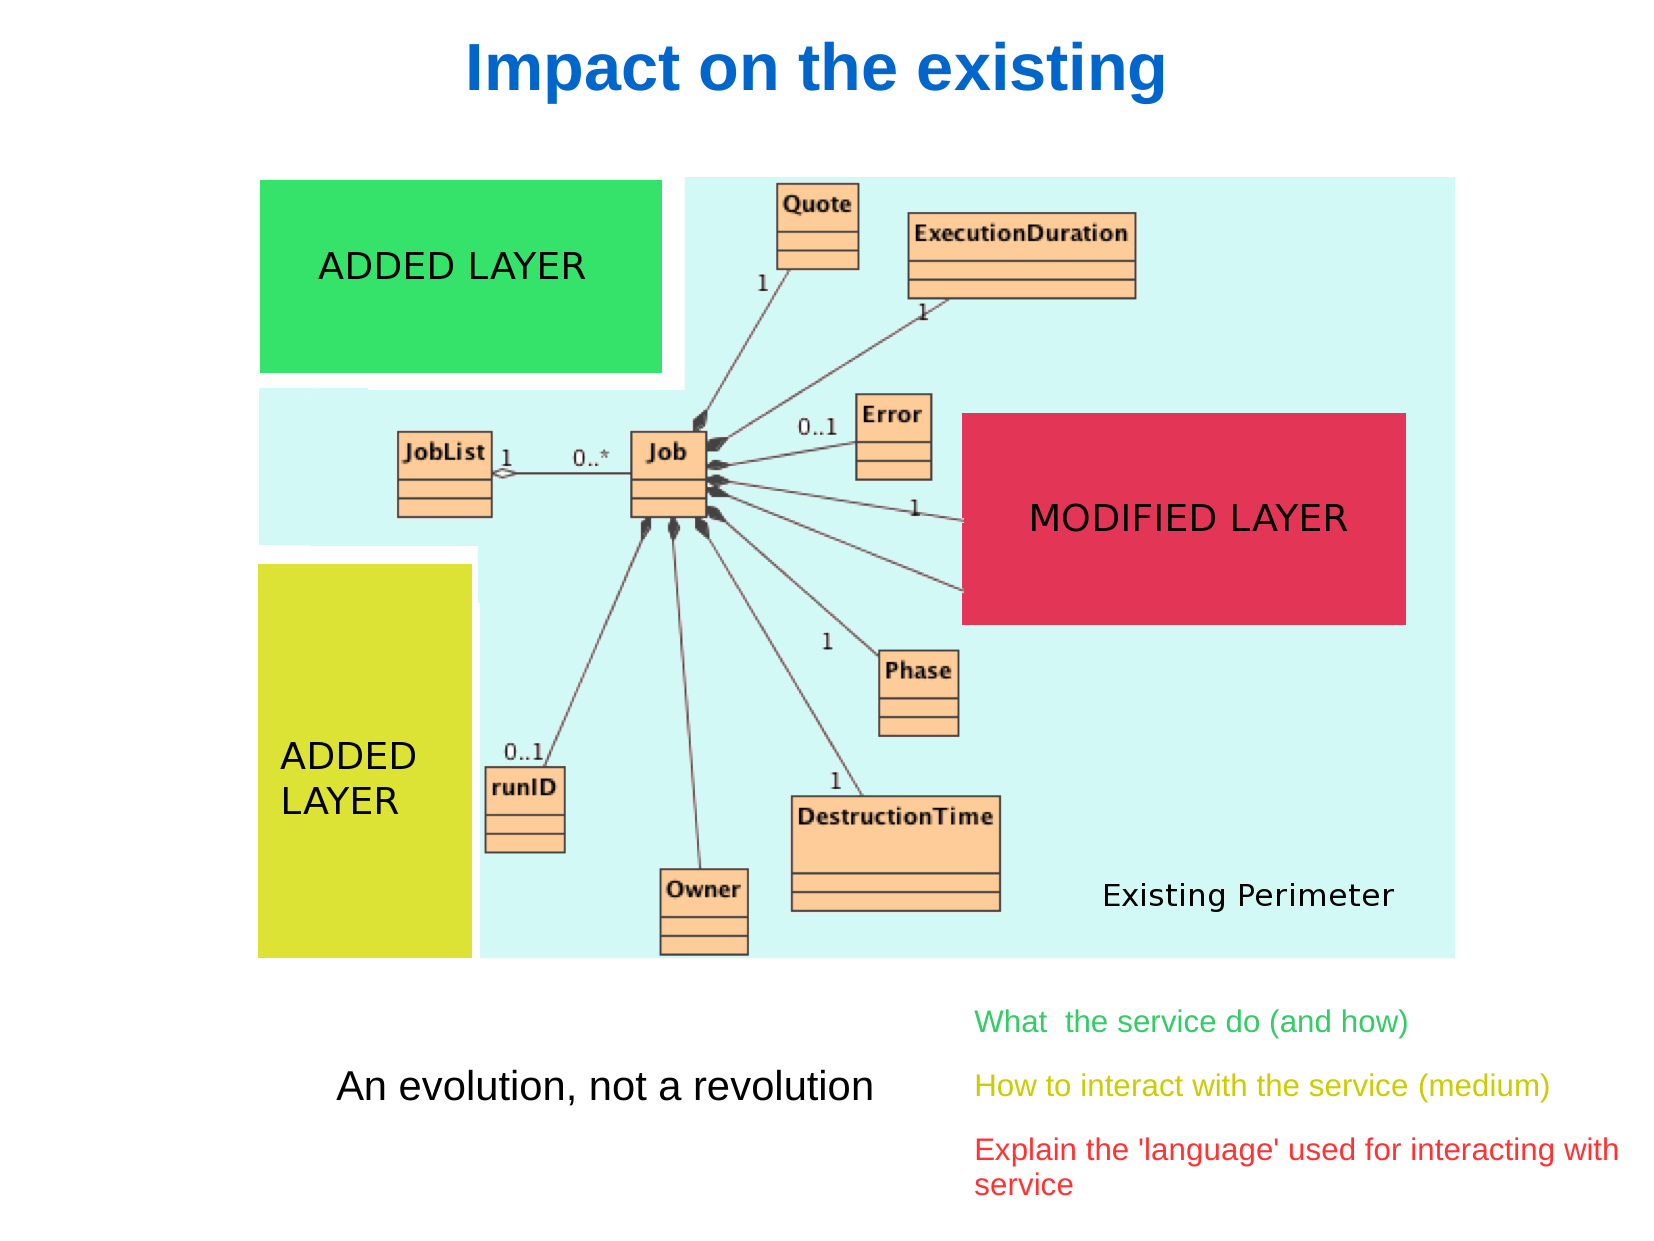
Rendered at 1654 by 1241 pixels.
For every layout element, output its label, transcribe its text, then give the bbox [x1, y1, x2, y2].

list What the service do (and how) How to interact with the service (medium) Explain the 'language' used for interacting with service [974, 1003, 1654, 1241]
picture [206, 177, 1506, 964]
title Impact on the existing [88, 0, 1565, 164]
list An evolution, not a revolution [0, 1062, 974, 1152]
